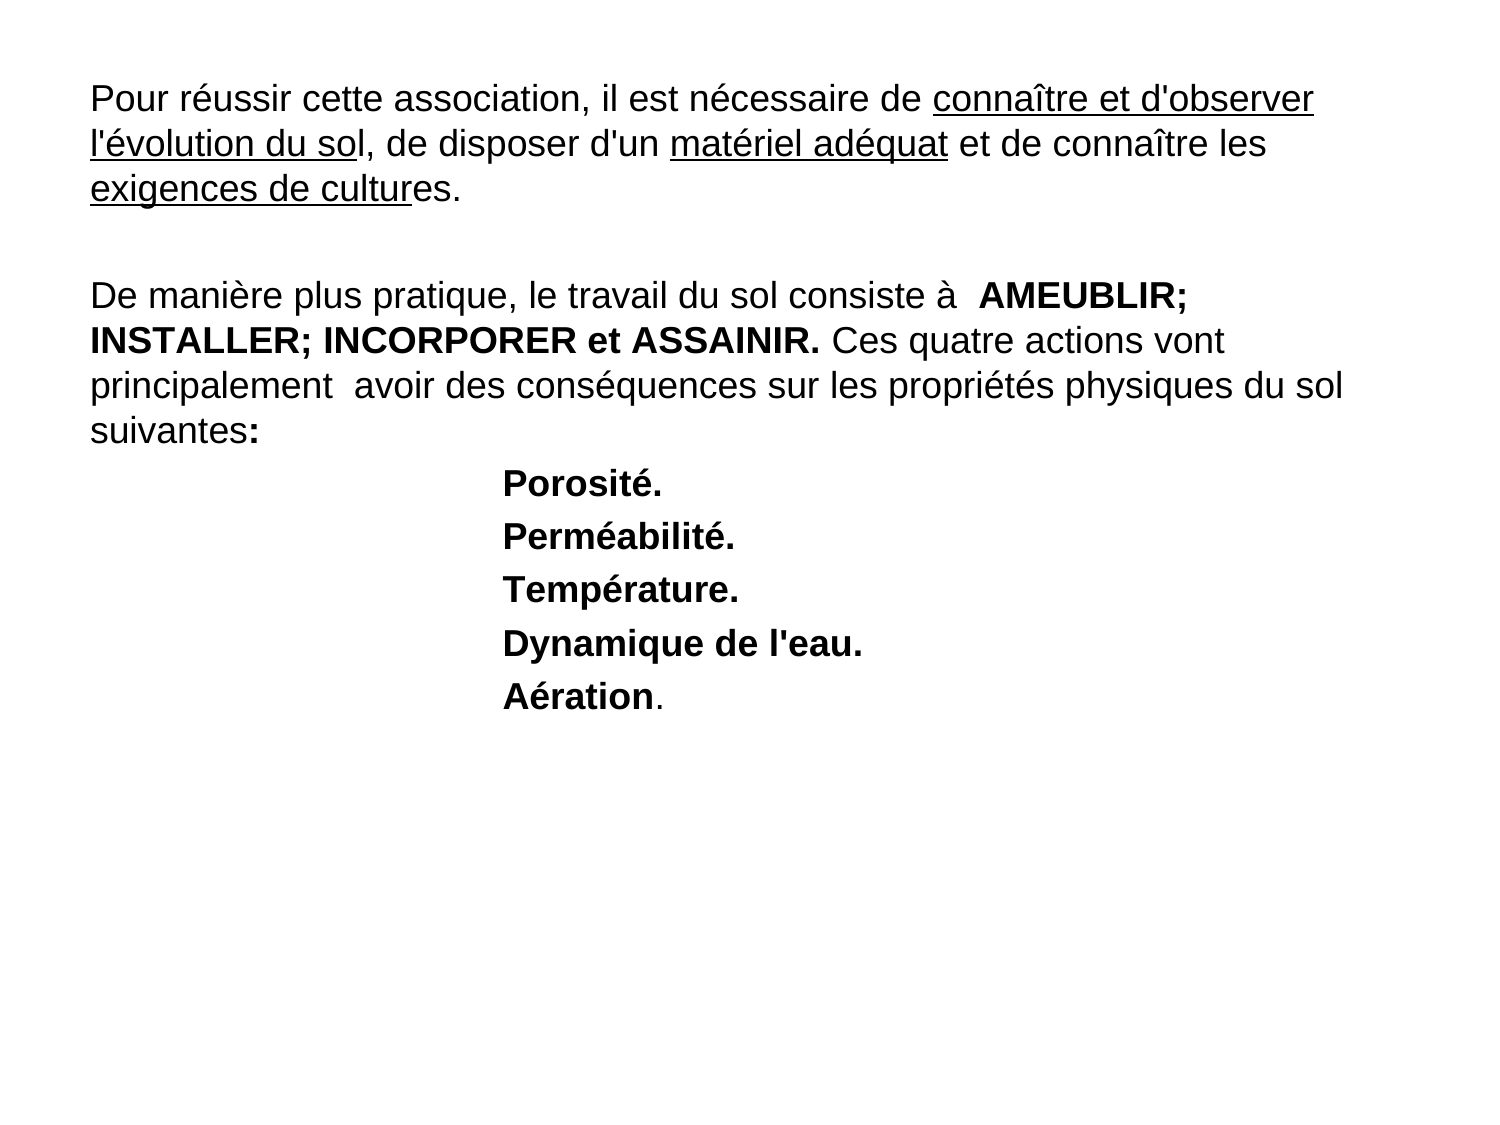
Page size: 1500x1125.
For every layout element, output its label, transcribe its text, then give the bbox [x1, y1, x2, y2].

list Pour réussir cette association, il est nécessaire de connaître et d'observer l'évolution du sol, de disposer d'un matériel adéquat et de connaître les exigences de cultures. De manière plus pratique, le travail du sol consiste à AMEUBLIR; INSTALLER; INCORPORER et ASSAINIR. Ces quatre actions vont principalement avoir des conséquences sur les propriétés physiques du sol suivantes: Porosité. Perméabilité. Température. Dynamique de l'eau. Aération. [75, 66, 1426, 1005]
